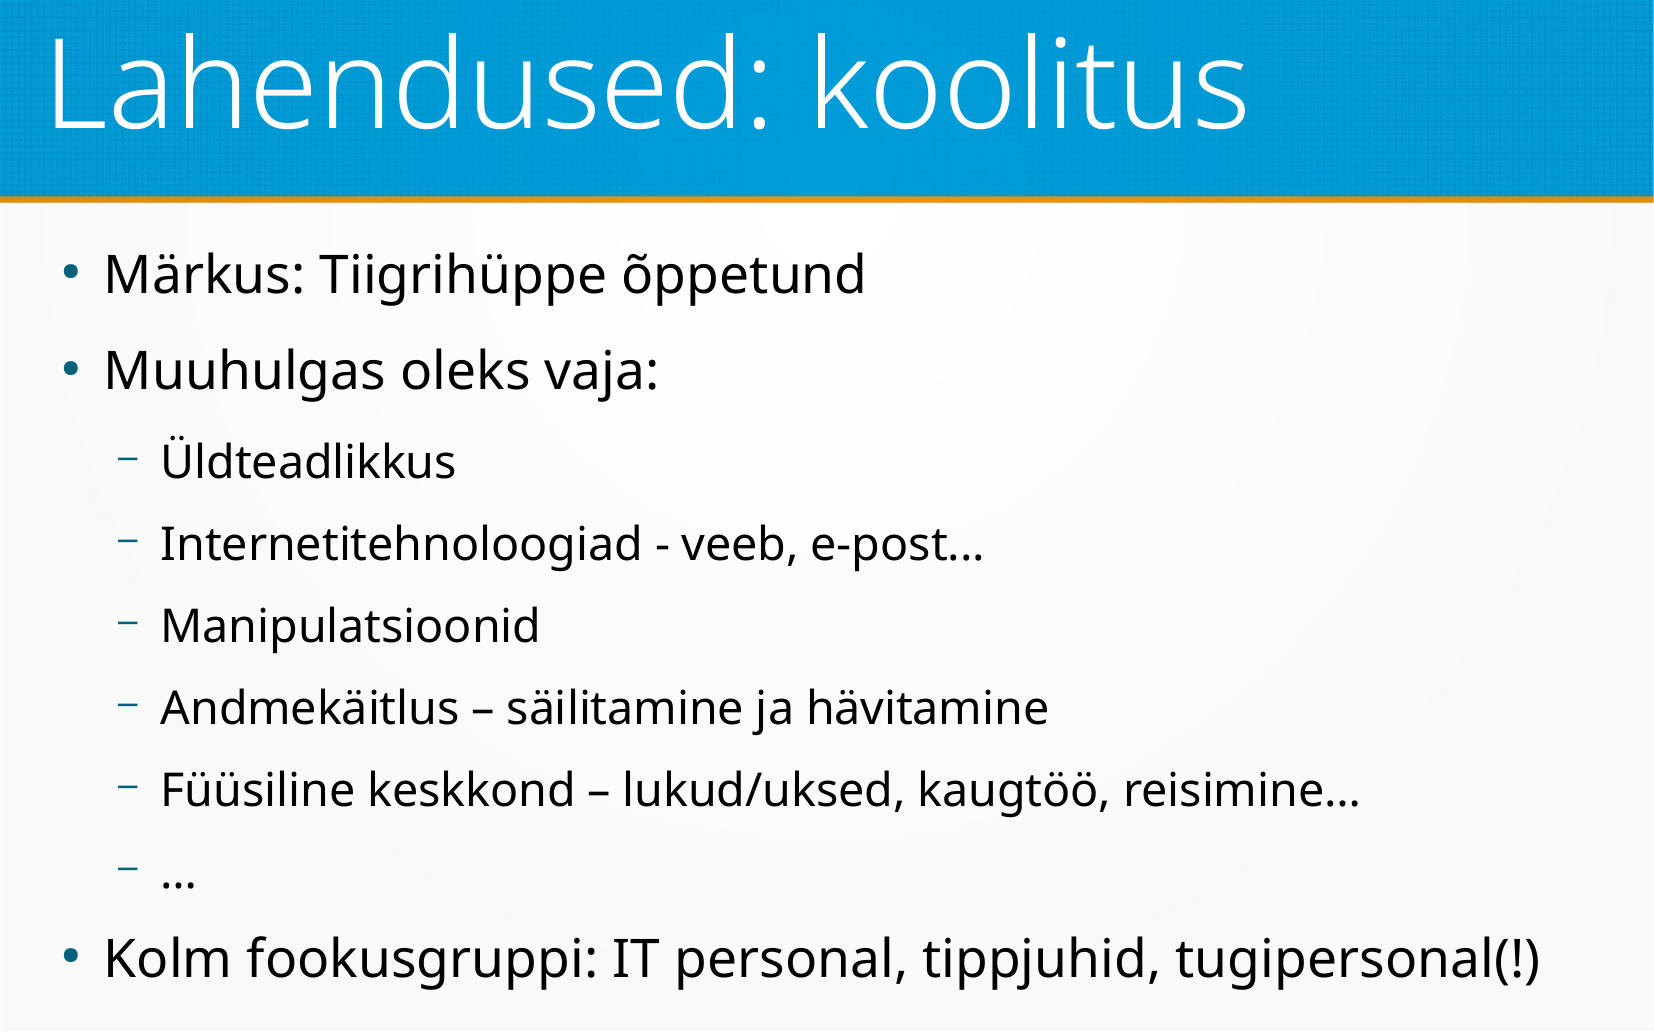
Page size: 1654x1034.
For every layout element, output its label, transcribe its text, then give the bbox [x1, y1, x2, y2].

title Lahendused: koolitus [43, 0, 1619, 166]
list Märkus: Tiigrihüppe õppetund Muuhulgas oleks vaja: Üldteadlikkus Internetitehnoloogiad - veeb, e-post... Manipulatsioonid Andmekäitlus – säilitamine ja hävitamine Füüsiline keskkond – lukud/uksed, kaugtöö, reisimine… … Kolm fookusgruppi: IT personal, tippjuhid, tugipersonal(!) [47, 236, 1607, 1002]
picture [0, 195, 1654, 1034]
